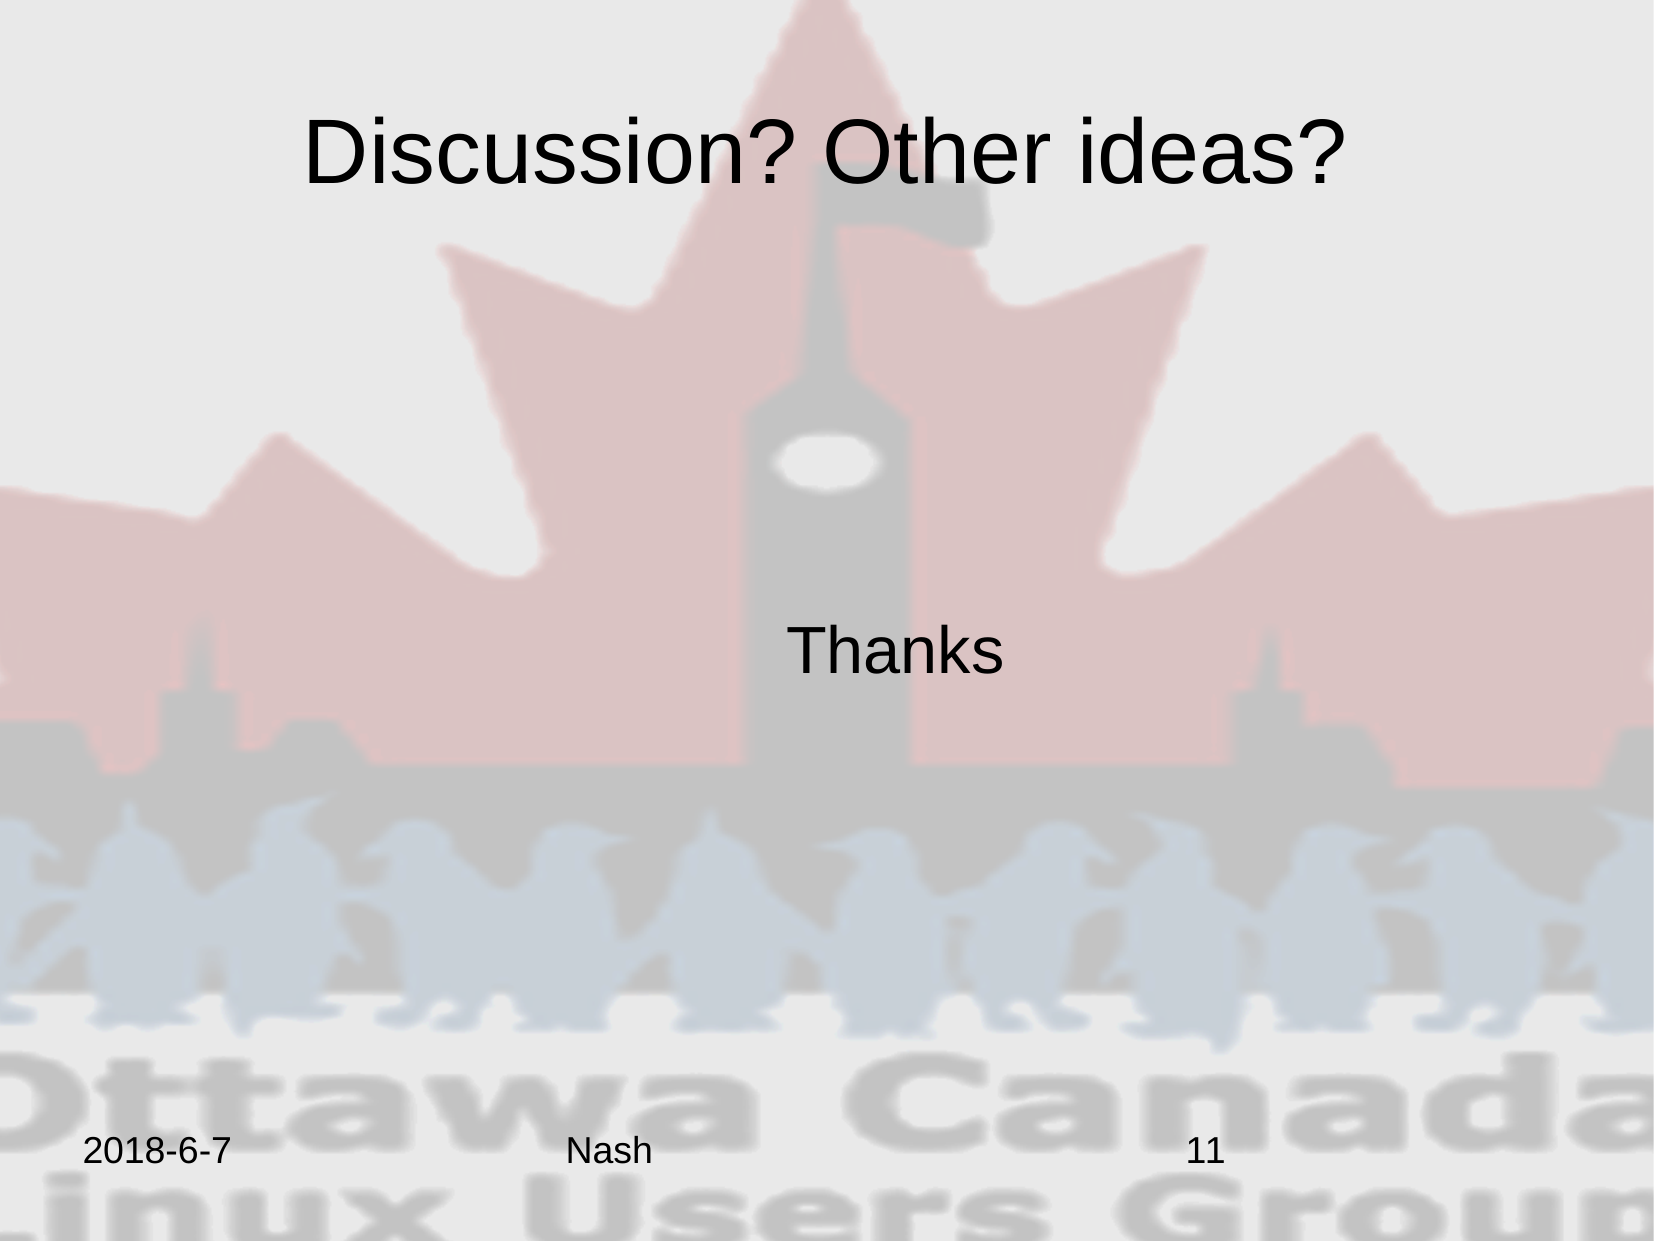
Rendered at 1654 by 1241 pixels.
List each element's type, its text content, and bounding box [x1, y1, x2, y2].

list Thanks [82, 290, 1570, 1009]
title Discussion? Other ideas? [82, 49, 1570, 256]
picture [0, 0, 1654, 1241]
